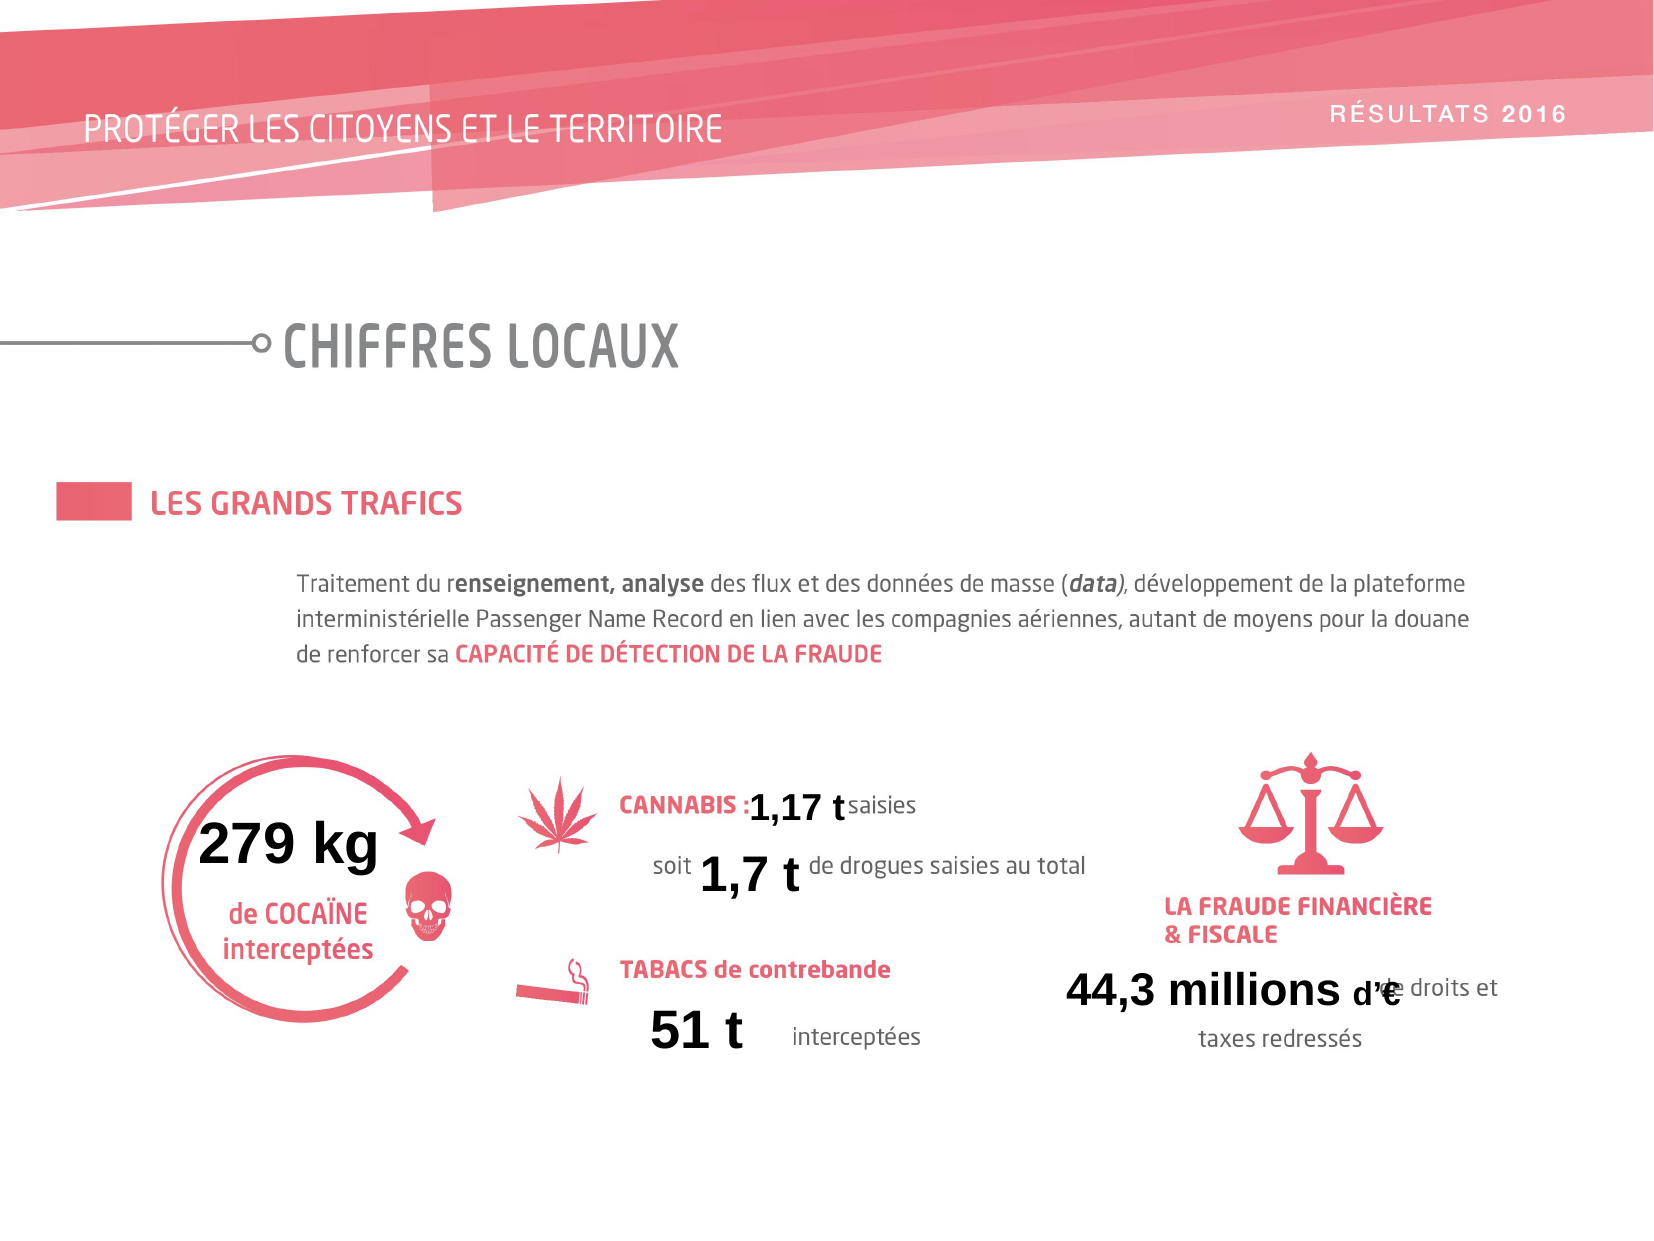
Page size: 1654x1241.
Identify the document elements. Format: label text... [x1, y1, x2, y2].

picture [0, 0, 1654, 1167]
text_box 279 kg [165, 803, 414, 886]
text_box 1,7 t [673, 838, 827, 992]
text_box 51 t [543, 992, 851, 1099]
text_box 1,17 t [732, 779, 863, 864]
text_box 44,3 millions d’€ [1051, 956, 1418, 1090]
